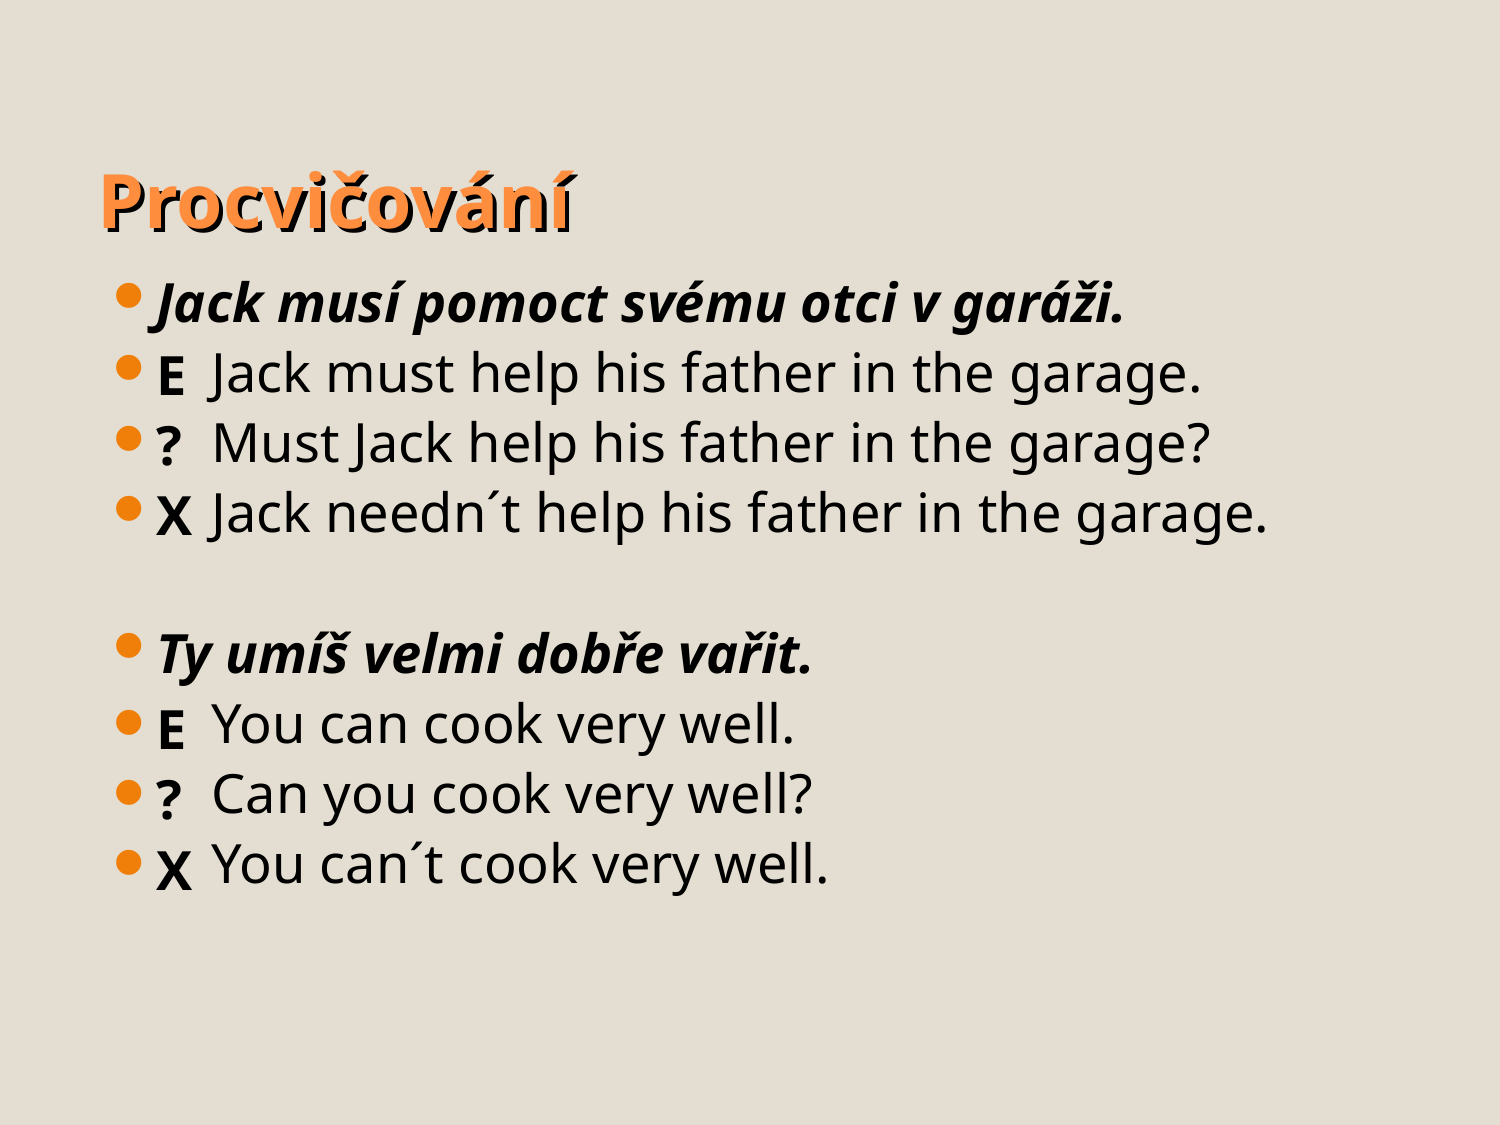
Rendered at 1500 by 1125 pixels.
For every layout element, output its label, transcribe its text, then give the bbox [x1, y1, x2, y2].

text_box E ? X [82, 680, 219, 944]
list Jack musí pomoct svému otci v garáži. Jack must help his father in the garage. Must Jack help his father in the garage? Jack needn´t help his father in the garage. Ty umíš velmi dobře vařit. You can cook very well. Can you cook very well? You can´t cook very well. [82, 253, 1426, 988]
title Procvičování [82, 78, 1426, 251]
text_box E ? X [82, 326, 219, 590]
